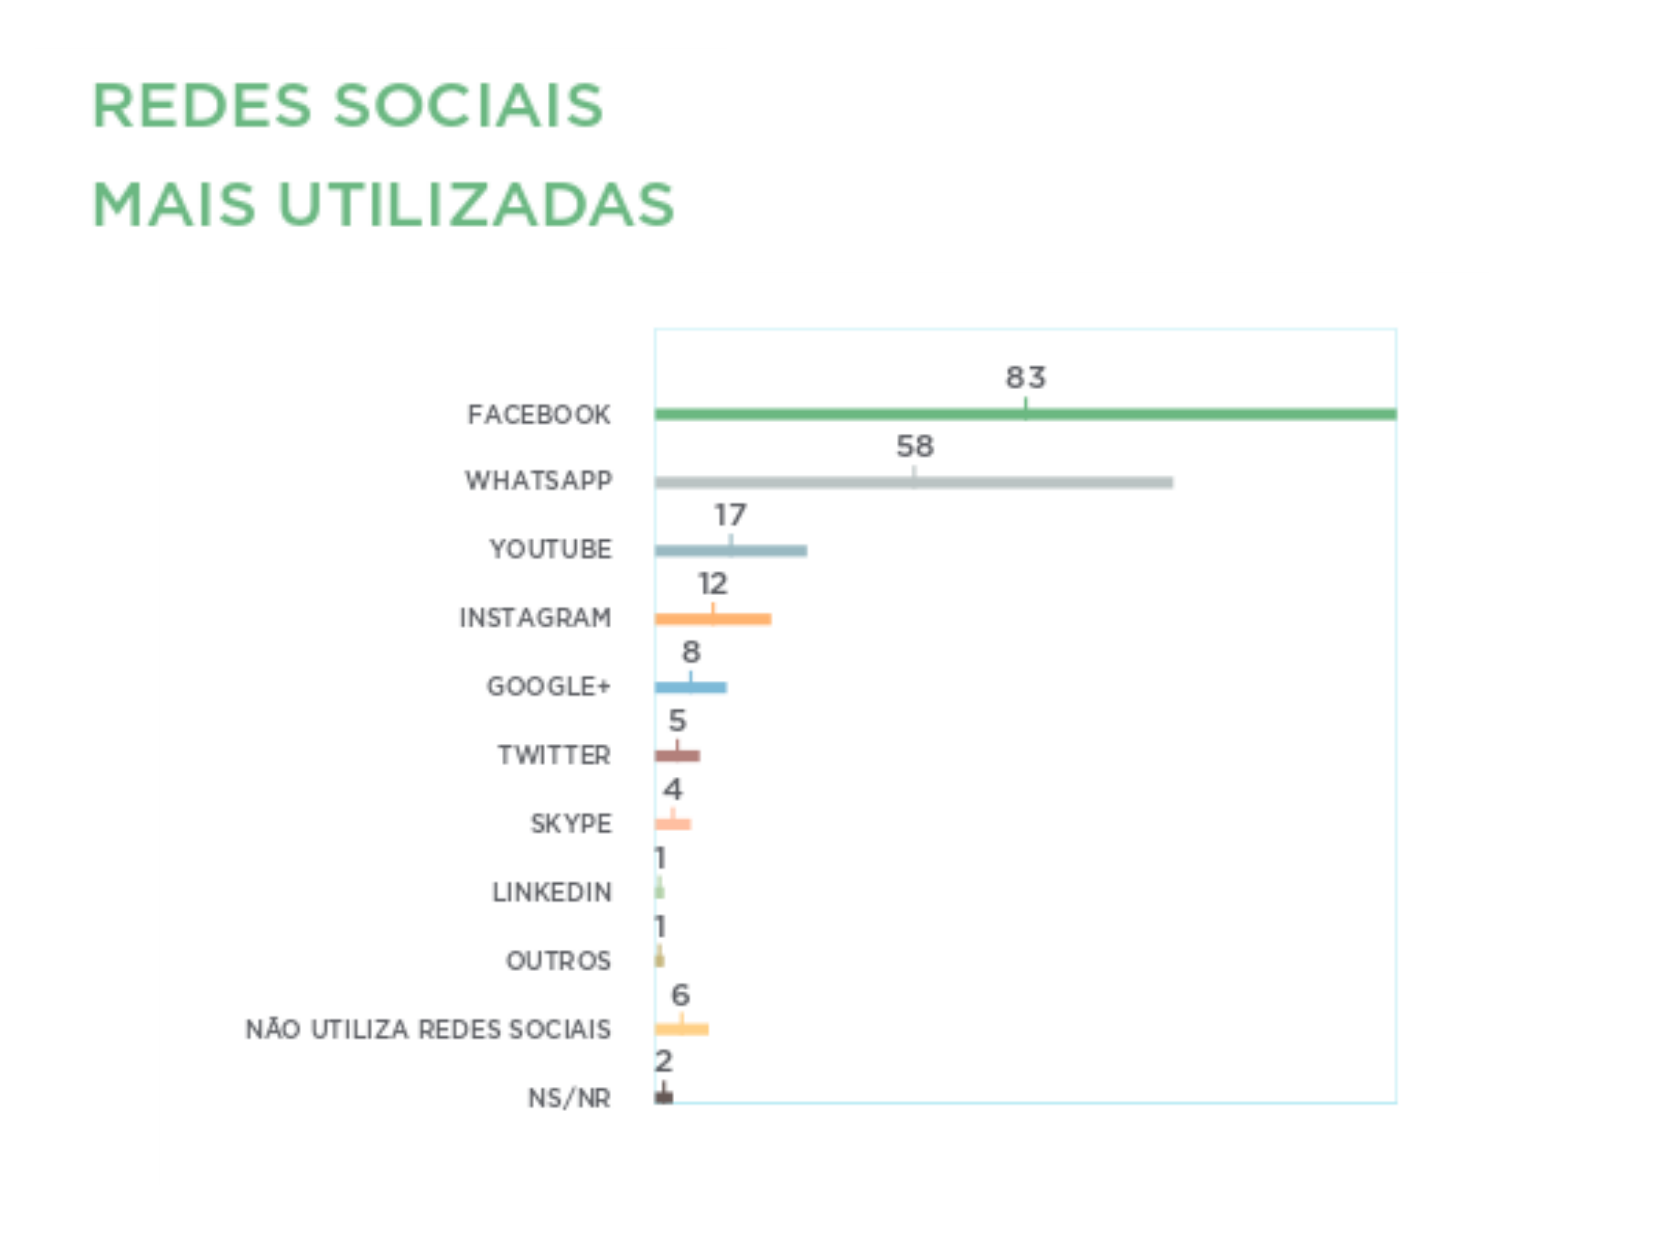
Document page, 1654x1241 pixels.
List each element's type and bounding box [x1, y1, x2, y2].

picture [35, 47, 1489, 1185]
